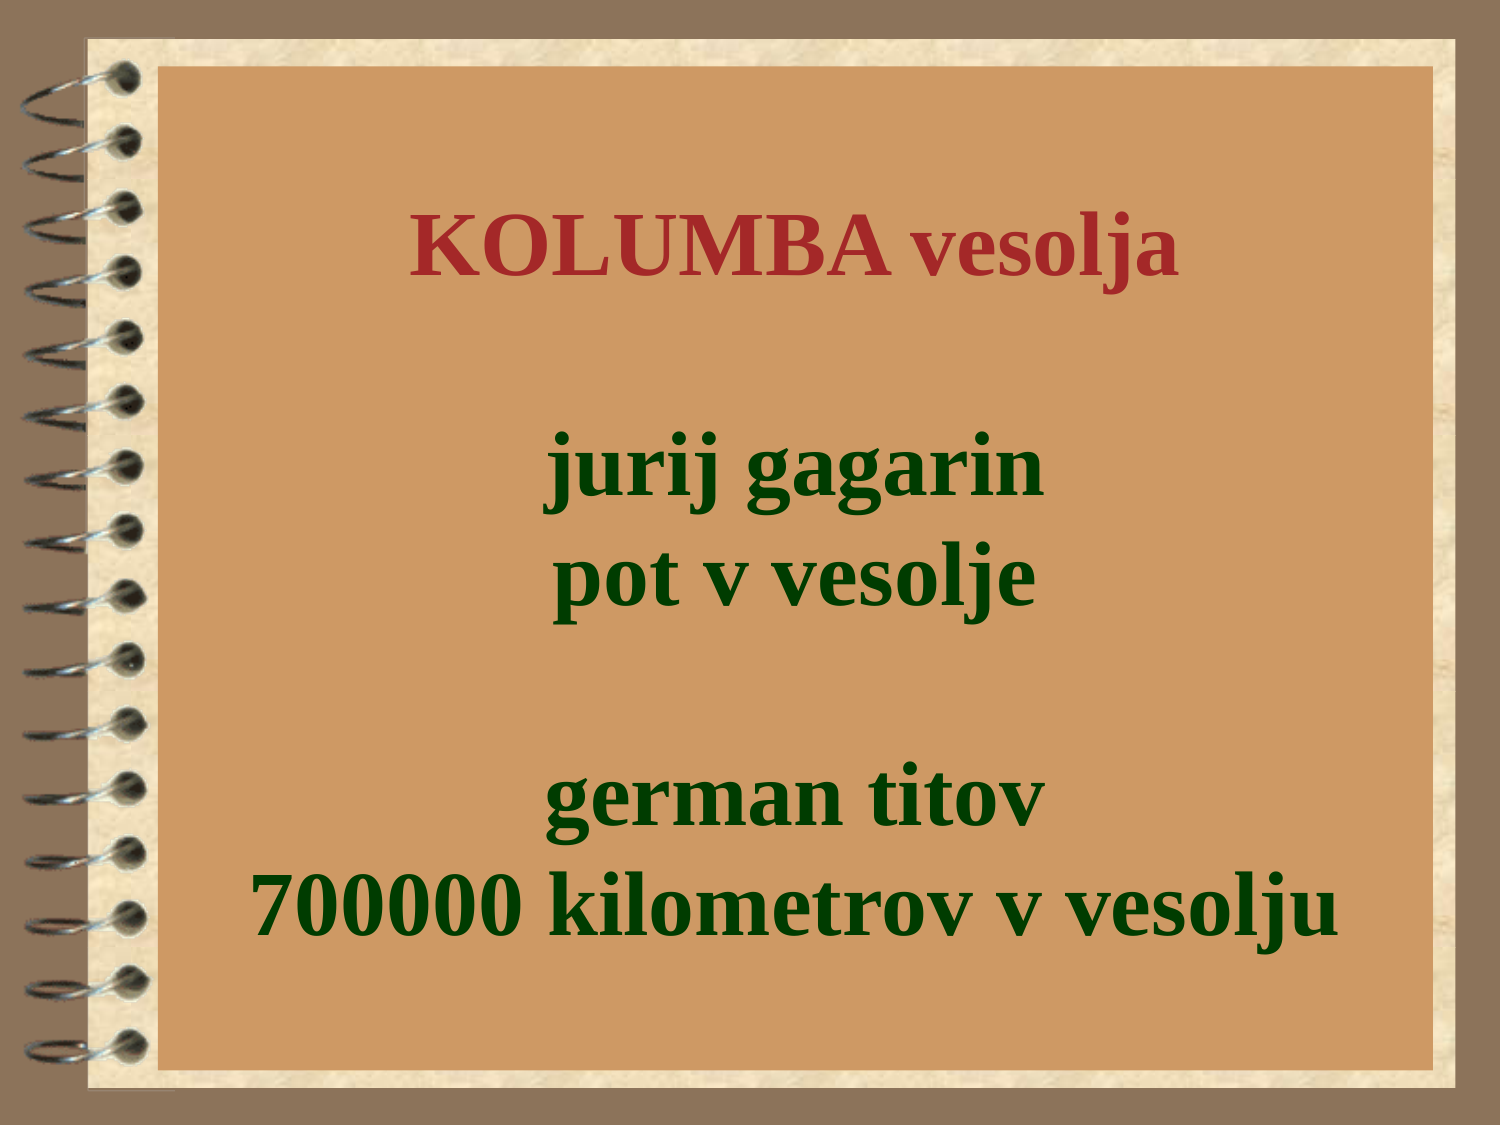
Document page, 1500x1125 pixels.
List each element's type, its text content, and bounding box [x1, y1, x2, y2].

picture [0, 0, 1456, 1125]
title KOLUMBA vesolja jurij gagarin pot v vesolje german titov 700000 kilometrov v vesolju [157, 66, 1433, 1071]
